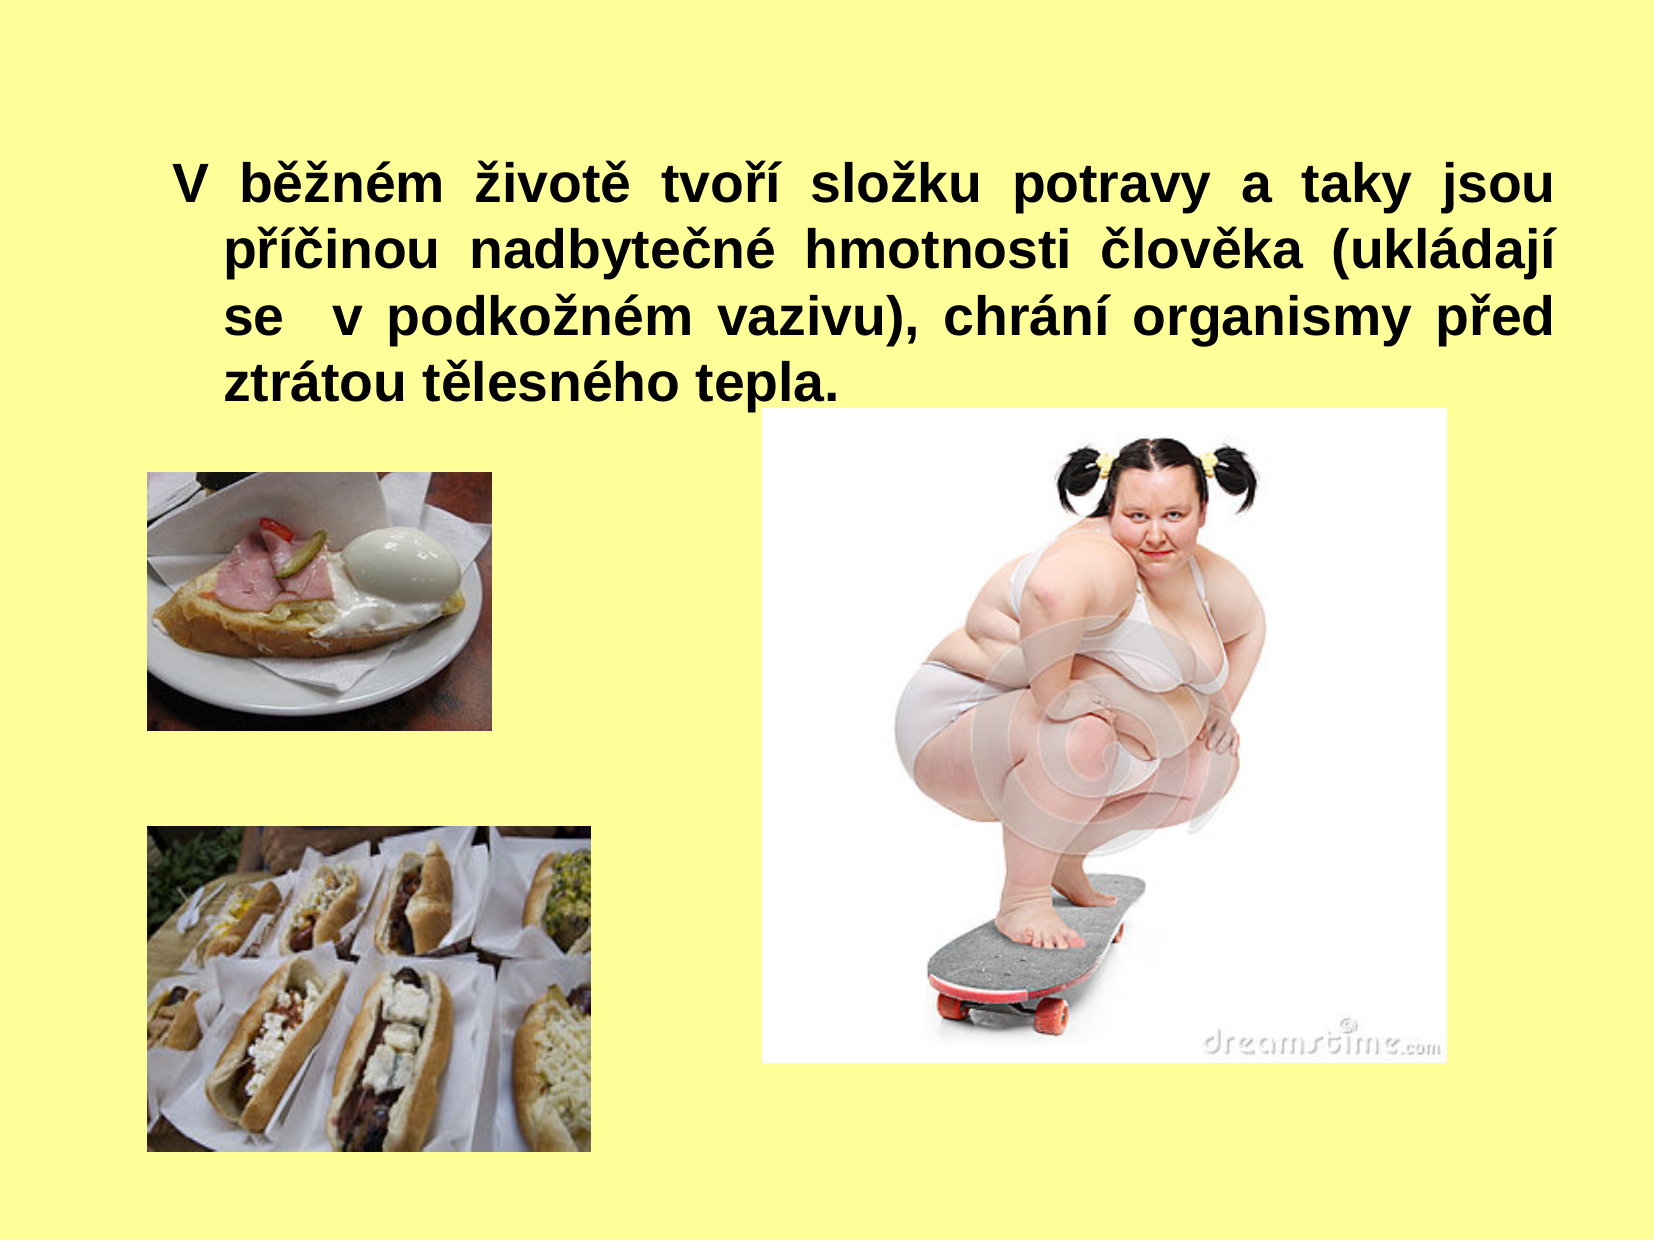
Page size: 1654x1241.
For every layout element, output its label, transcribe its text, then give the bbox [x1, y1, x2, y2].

picture [147, 472, 492, 731]
picture [762, 408, 1447, 1063]
list V běžném životě tvoří složku potravy a taky jsou příčinou nadbytečné hmotnosti člověka (ukládají se v podkožném vazivu), chrání organismy před ztrátou tělesného tepla. [88, 147, 1577, 414]
picture [147, 826, 591, 1152]
